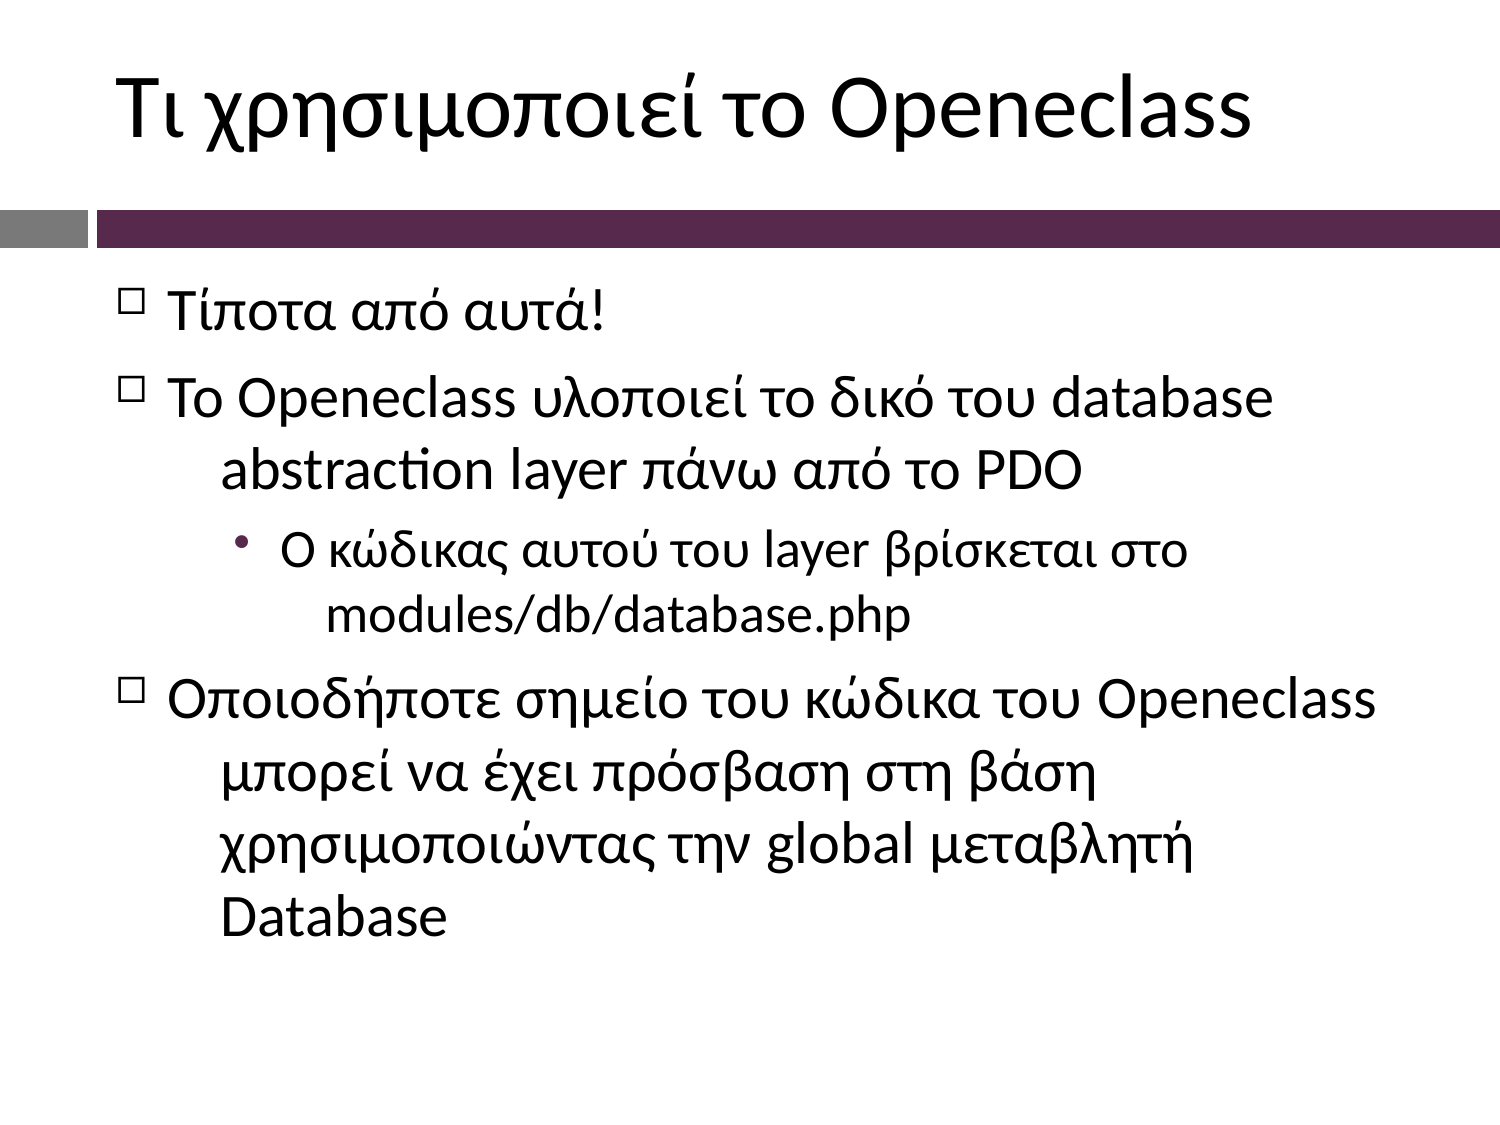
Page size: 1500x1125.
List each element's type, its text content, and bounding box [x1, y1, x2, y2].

list Τίποτα από αυτά! Το Openeclass υλοποιεί το δικό του database abstraction layer πάνω από το PDO Ο κώδικας αυτού του layer βρίσκεται στο modules/db/database.php Οποιοδήποτε σημείο του κώδικα του Openeclass μπορεί να έχει πρόσβαση στη βάση χρησιμοποιώντας την global μεταβλητή Database [100, 262, 1438, 1000]
title Τι χρησιμοποιεί το Openeclass [100, 19, 1438, 182]
